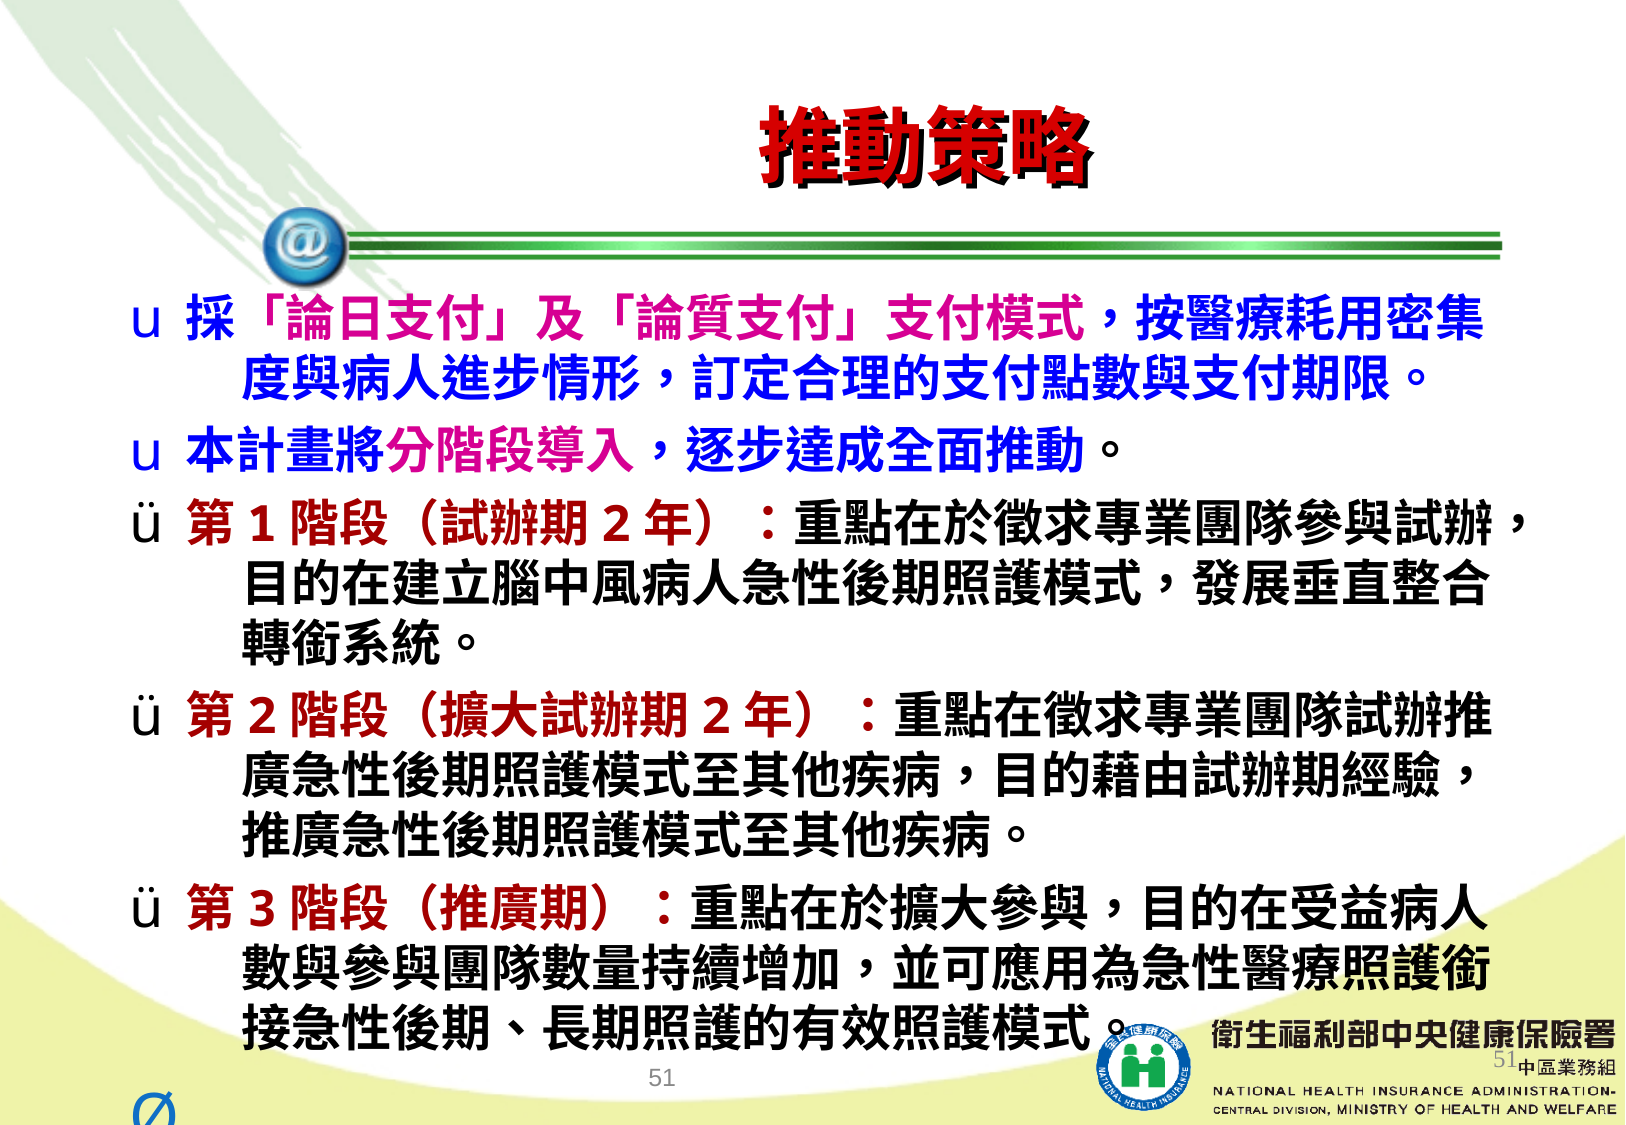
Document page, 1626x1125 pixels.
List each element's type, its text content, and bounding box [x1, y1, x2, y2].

list 採「論日支付」及「論質支付」支付模式，按醫療耗用密集度與病人進步情形，訂定合理的支付點數與支付期限。 本計畫將分階段導入，逐步達成全面推動。 第1階段（試辦期2年）：重點在於徵求專業團隊參與試辦，目的在建立腦中風病人急性後期照護模式，發展垂直整合轉銜系統。 第2階段（擴大試辦期2年）：重點在徵求專業團隊試辦推廣急性後期照護模式至其他疾病，目的藉由試辦期經驗，推廣急性後期照護模式至其他疾病。 第3階段（推廣期）：重點在於擴大參與，目的在受益病人數與參與團隊數量持續增加，並可應用為急性醫療照護銜接急性後期、長期照護的有效照護模式。 [114, 278, 1549, 1083]
text_box [633, 1046, 1013, 1107]
text_box [1478, 1019, 1583, 1095]
title 推動策略 [304, 78, 1544, 209]
